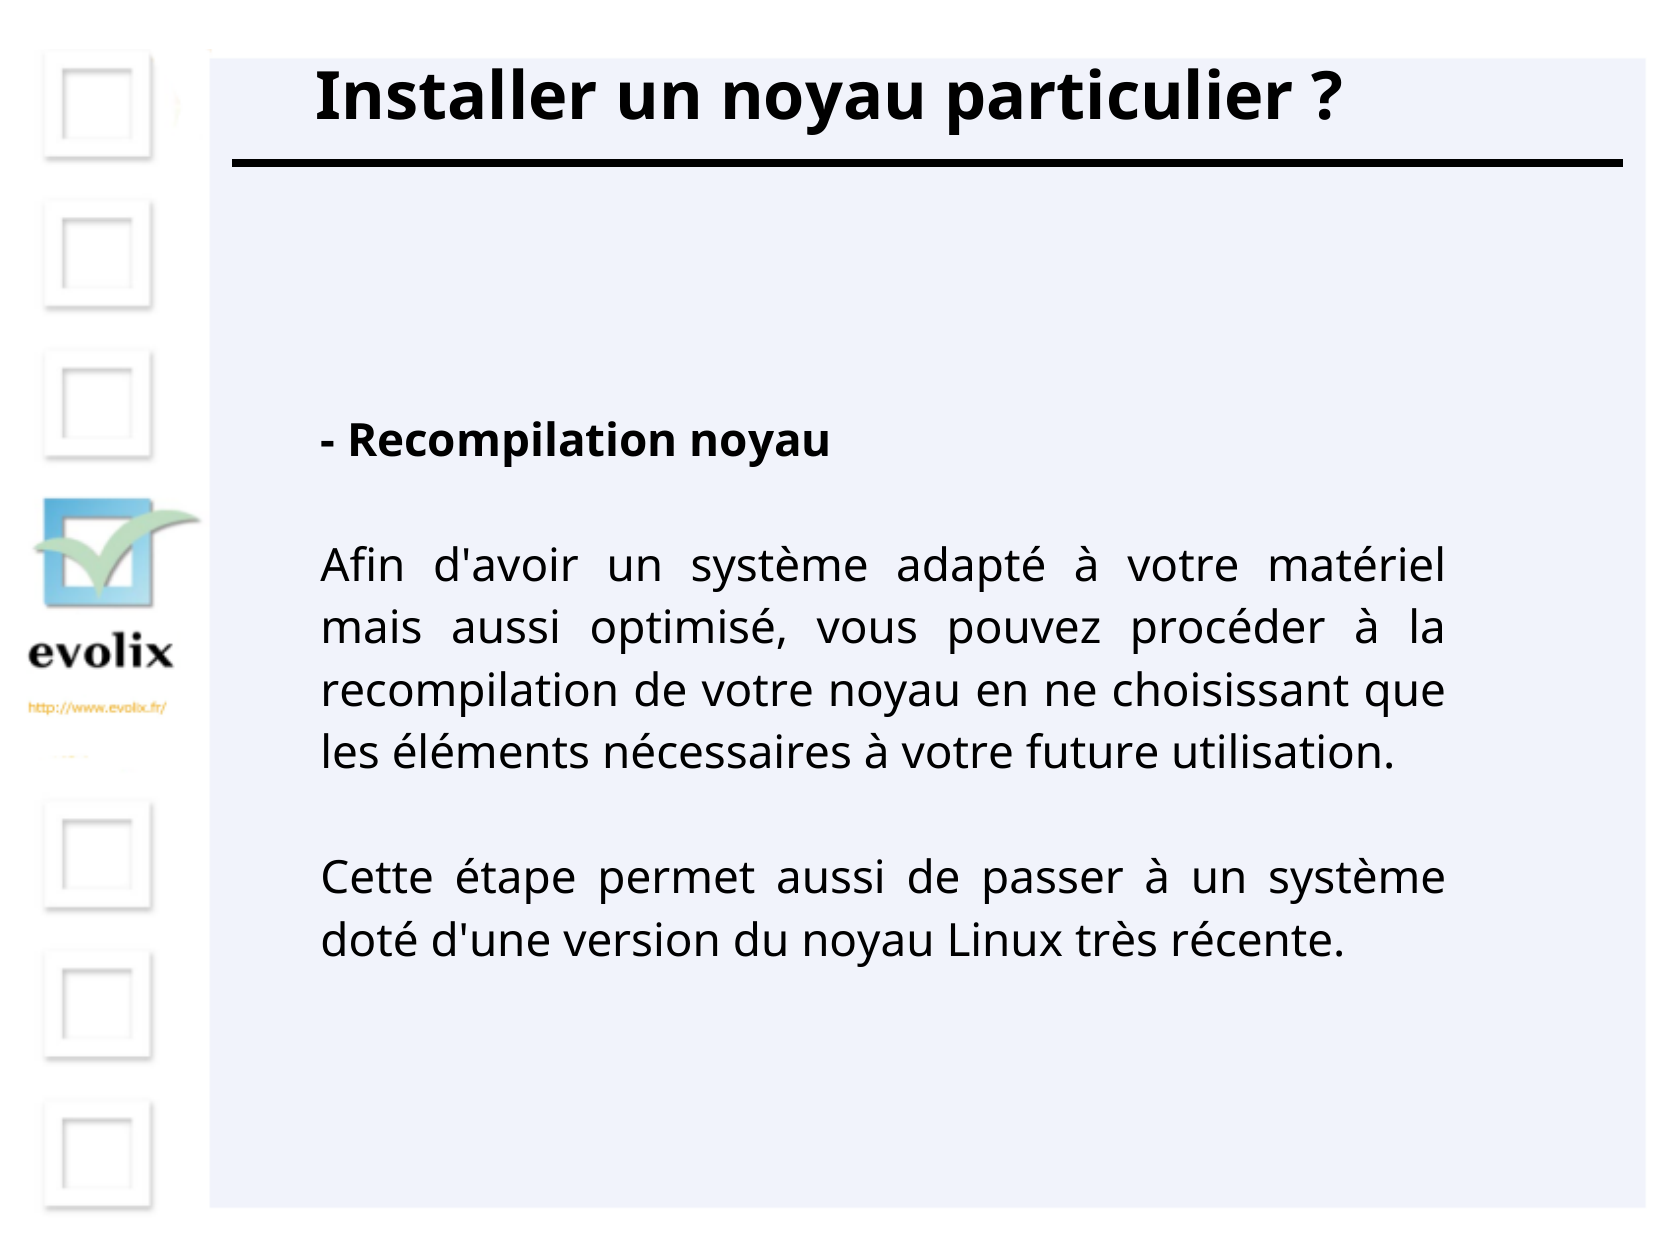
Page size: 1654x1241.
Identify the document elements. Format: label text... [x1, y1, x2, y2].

subtitle - Recompilation noyau Afin d'avoir un système adapté à votre matériel mais aussi optimisé, vous pouvez procéder à la recompilation de votre noyau en ne choisissant que les éléments nécessaires à votre future utilisation. Cette étape permet aussi de passer à un système doté d'une version du noyau Linux très récente. [245, 209, 1447, 1230]
picture [0, 49, 1654, 1218]
title Installer un noyau particulier ? [21, 18, 1638, 169]
